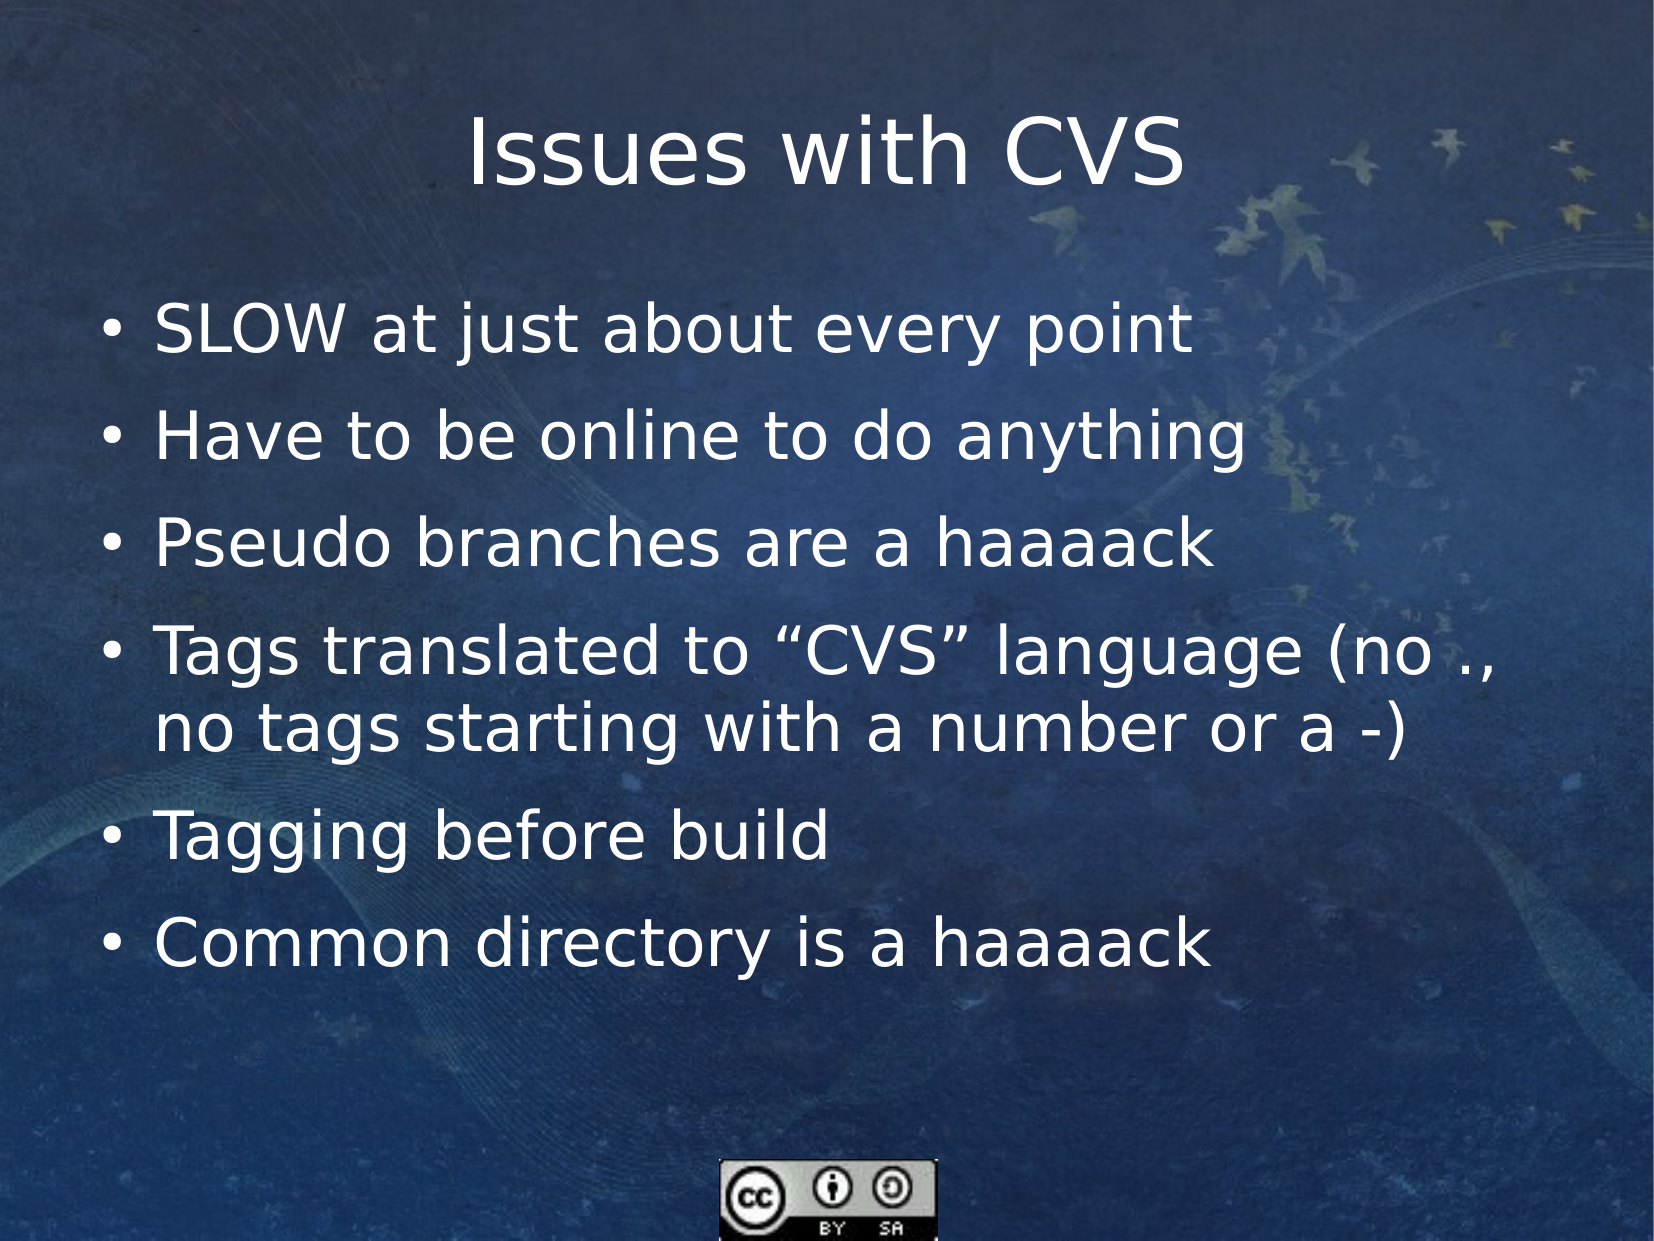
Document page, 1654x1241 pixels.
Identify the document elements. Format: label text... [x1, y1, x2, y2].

list SLOW at just about every point Have to be online to do anything Pseudo branches are a haaaack Tags translated to “CVS” language (no ., no tags starting with a number or a -) Tagging before build Common directory is a haaaack [82, 290, 1571, 1094]
title Issues with CVS [82, 56, 1571, 250]
picture [0, 0, 1654, 1241]
